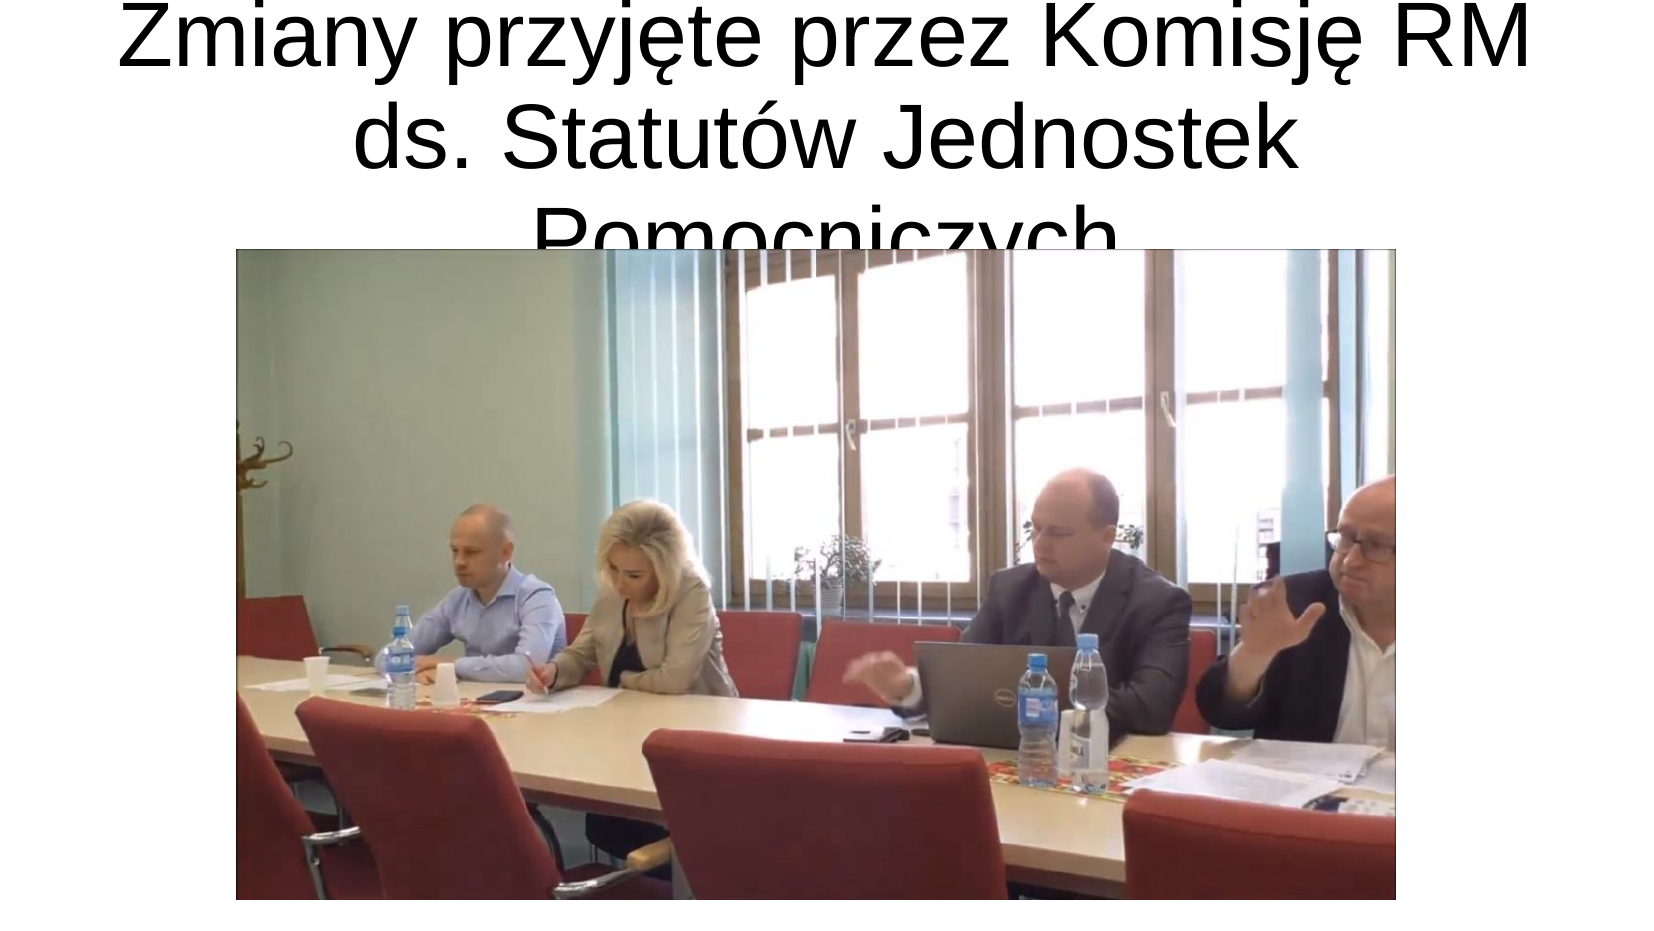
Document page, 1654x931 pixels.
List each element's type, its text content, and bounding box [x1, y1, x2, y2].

title Zmiany przyjęte przez Komisję RM ds. Statutów Jednostek Pomocniczych [82, 45, 1571, 229]
picture [236, 249, 1396, 901]
